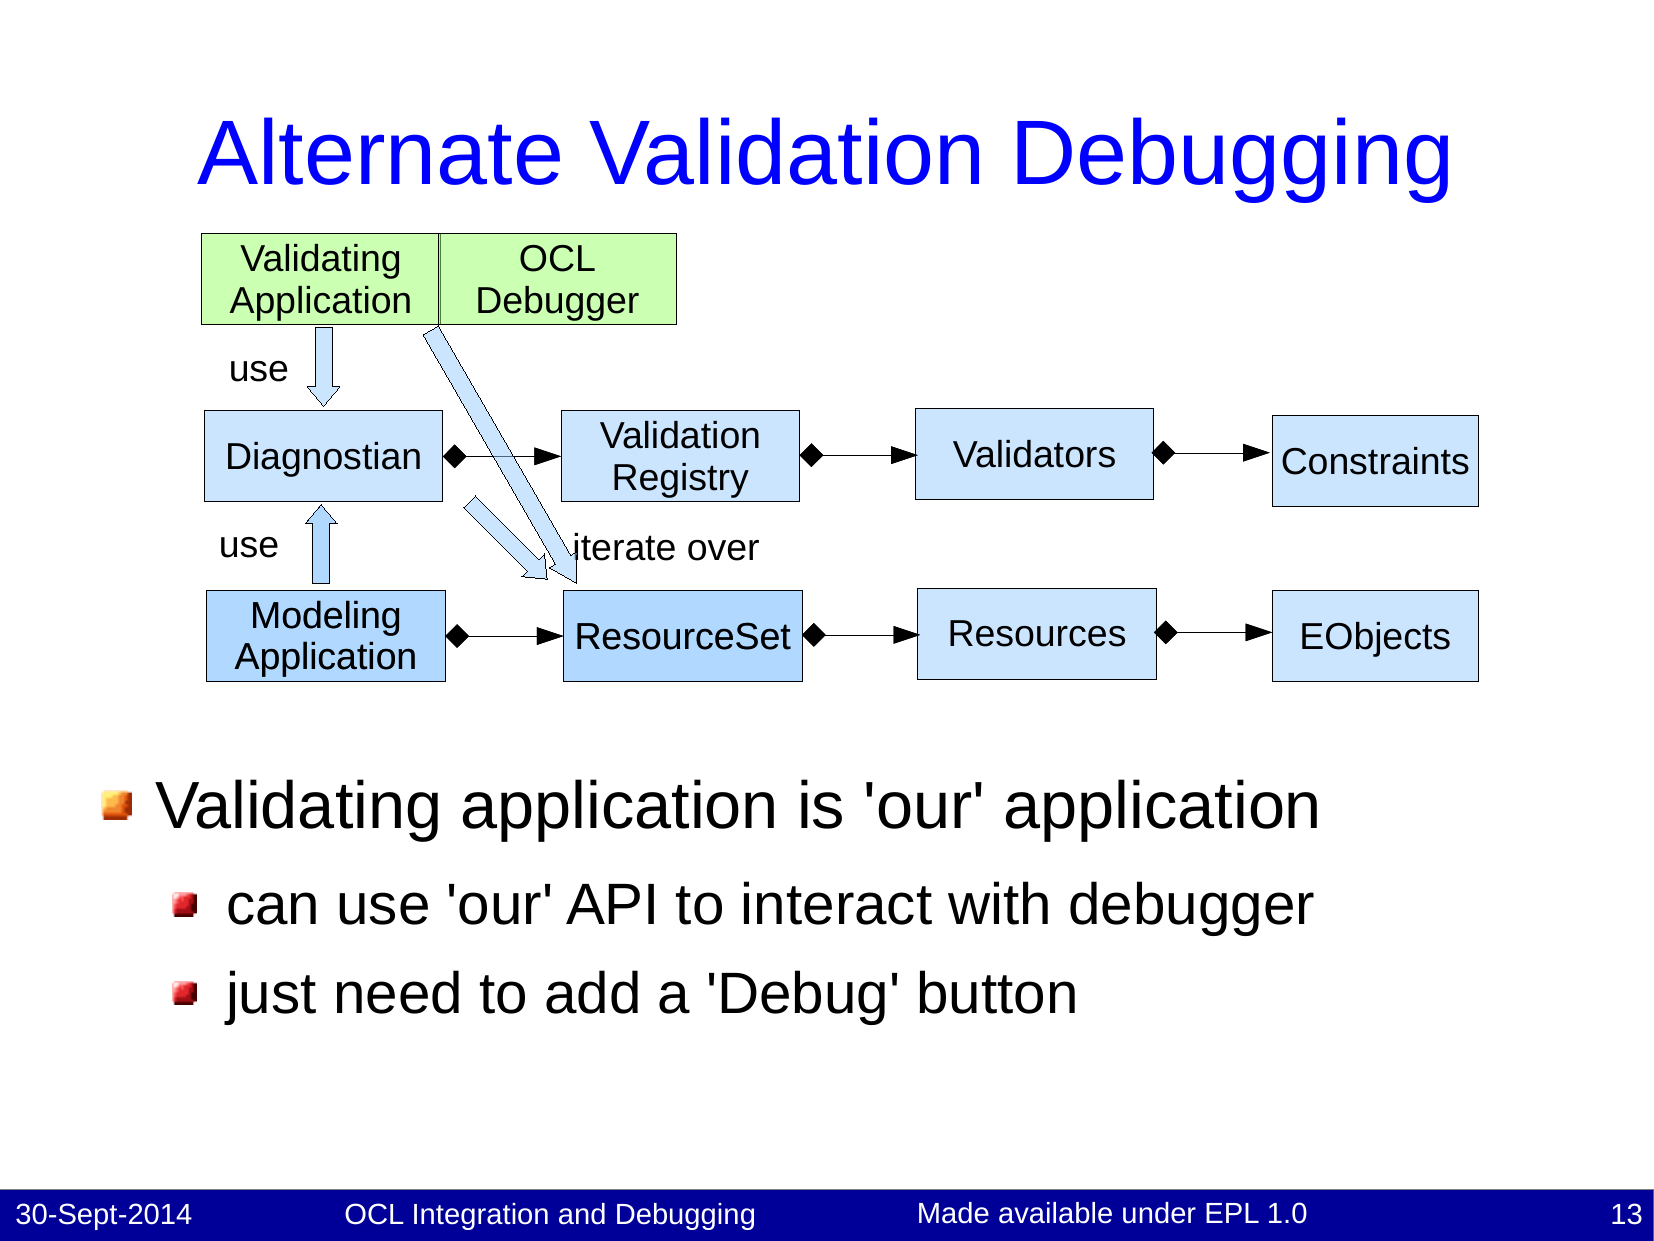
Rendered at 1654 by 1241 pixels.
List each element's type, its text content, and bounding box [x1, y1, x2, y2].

text_box [307, 327, 340, 407]
text_box Constraints [1272, 415, 1479, 507]
text_box Resources [917, 588, 1157, 680]
text_box Validating Application [201, 233, 438, 325]
text_box ResourceSet [563, 590, 803, 682]
text_box Validation Registry [561, 410, 800, 502]
text_box OCL Debugger [438, 233, 677, 325]
list Validating application is 'our' application can use 'our' API to interact with debugger just need to add a 'Debug' button [84, 767, 1573, 1031]
text_box Modeling Application [206, 590, 446, 682]
text_box Validators [915, 408, 1154, 500]
text_box [305, 504, 338, 584]
text_box use [214, 339, 304, 397]
text_box Diagnostian [204, 410, 443, 502]
text_box use [204, 516, 295, 574]
text_box iterate over [557, 518, 775, 576]
text_box [423, 325, 578, 584]
title Alternate Validation Debugging [82, 49, 1571, 257]
text_box EObjects [1272, 590, 1479, 682]
text_box [463, 495, 548, 580]
